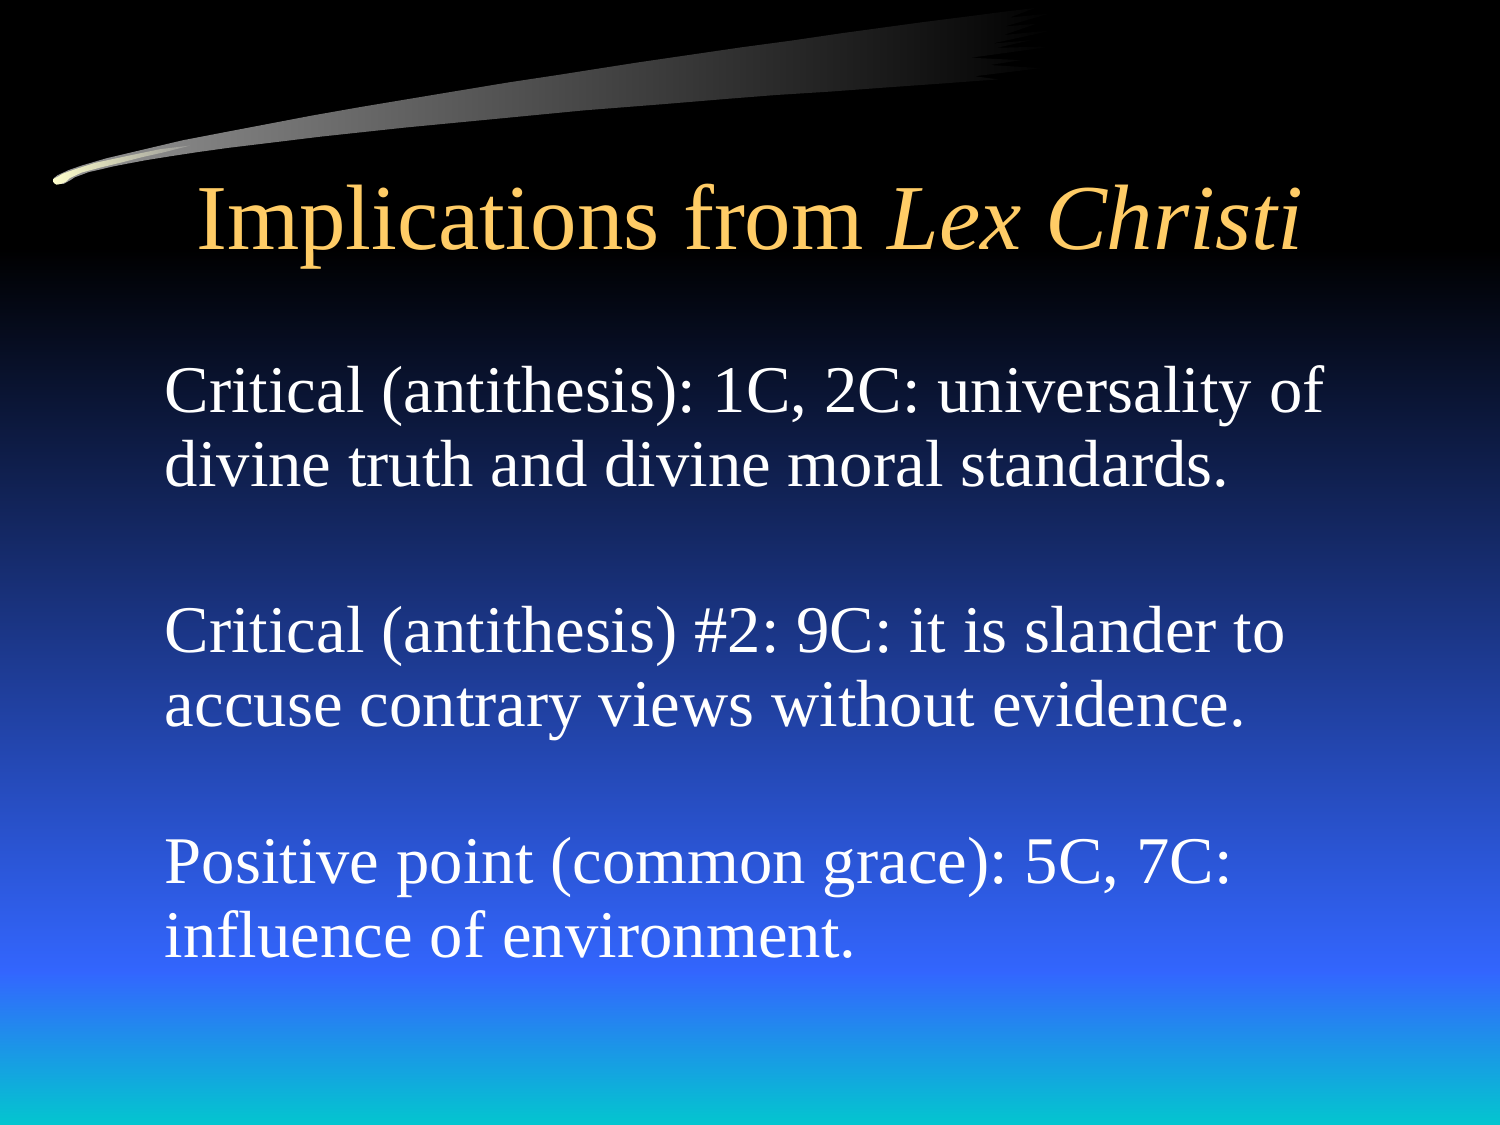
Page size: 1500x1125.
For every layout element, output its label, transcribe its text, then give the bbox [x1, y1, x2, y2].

text_box Critical (antithesis) #2: 9C: it is slander to accuse contrary views without evidence. [150, 585, 1351, 749]
title Implications from Lex Christi [112, 124, 1388, 313]
text_box Positive point (common grace): 5C, 7C: influence of environment. [150, 816, 1351, 980]
text_box Critical (antithesis): 1C, 2C: universality of divine truth and divine moral standards. [150, 345, 1351, 519]
